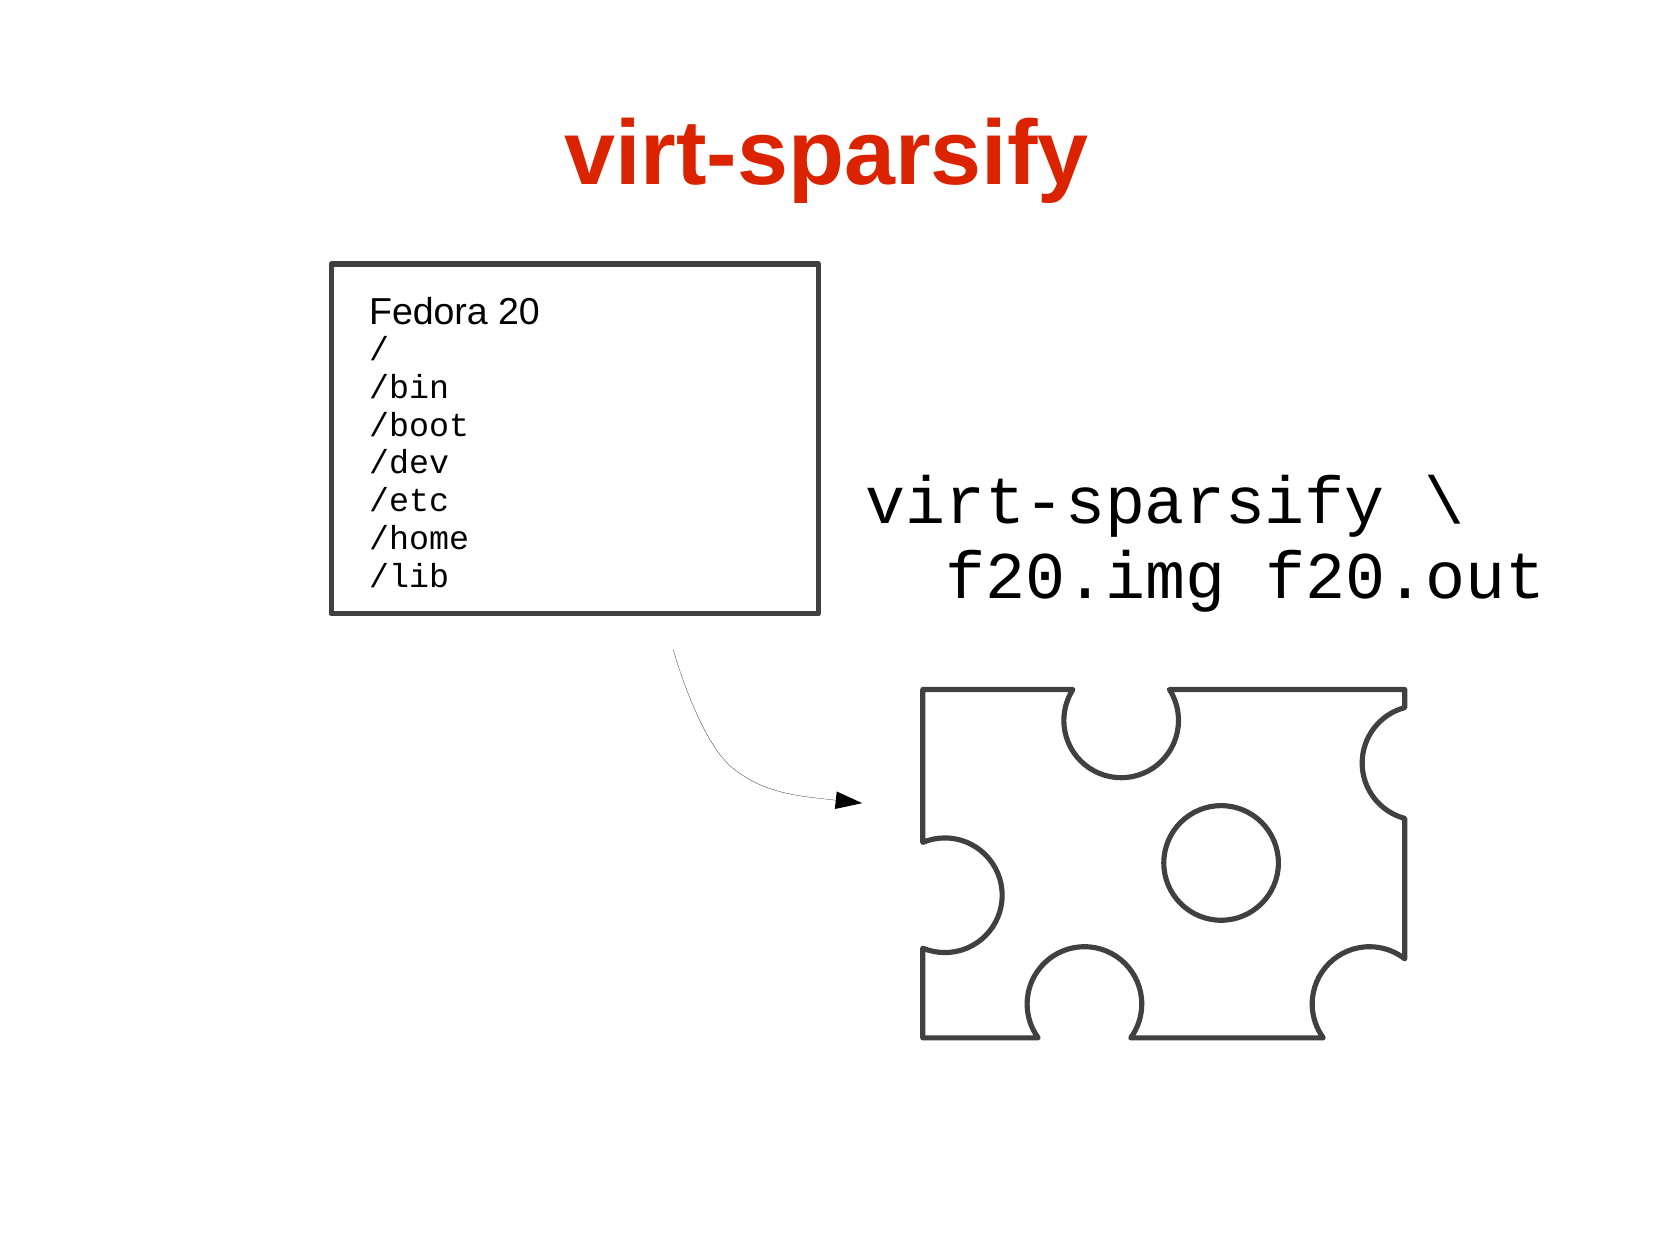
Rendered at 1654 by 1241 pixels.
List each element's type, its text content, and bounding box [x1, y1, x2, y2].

text_box Fedora 20 / /bin /boot /dev /etc /home /lib [354, 283, 792, 605]
picture [909, 721, 1419, 1052]
title virt-sparsify [82, 49, 1571, 257]
picture [318, 250, 828, 626]
text_box virt-sparsify \ f20.img f20.out [850, 460, 1654, 721]
